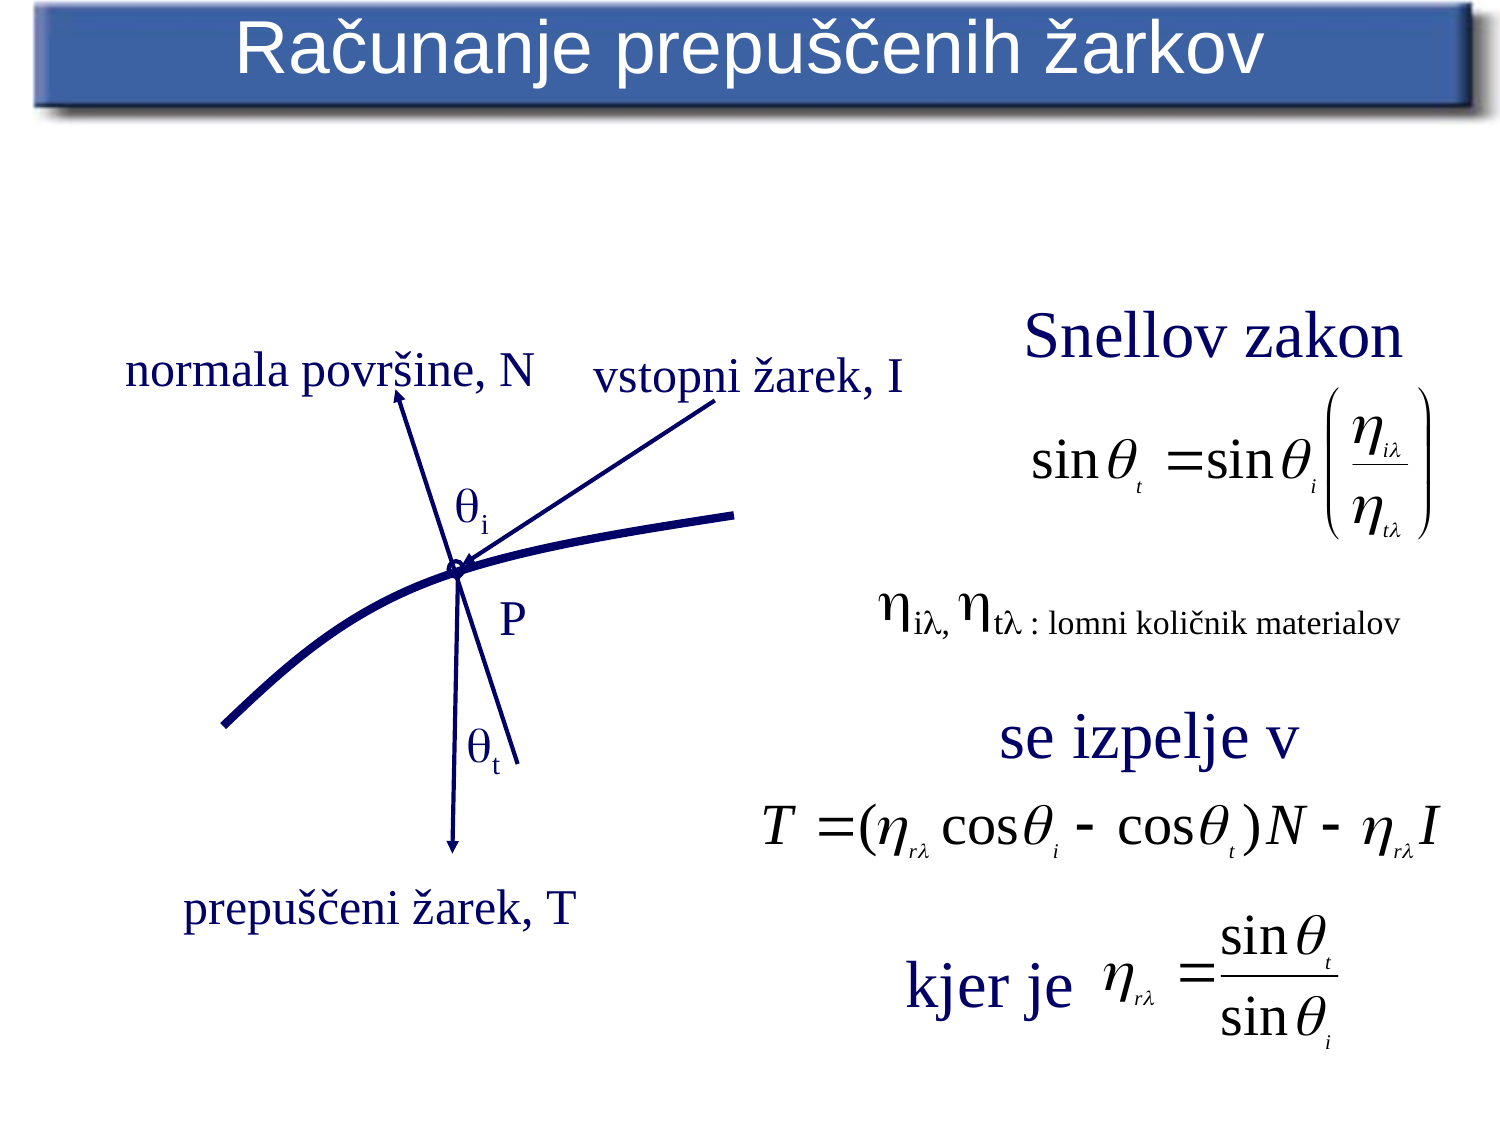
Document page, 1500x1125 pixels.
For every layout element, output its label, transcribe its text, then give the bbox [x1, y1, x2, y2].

text_box t [451, 704, 515, 789]
text_box i, t : lomni količnik materialov [863, 553, 1416, 650]
chart [1101, 905, 1344, 1056]
text_box prepuščeni žarek, T [168, 866, 592, 943]
title Računanje prepuščenih žarkov [112, 0, 1388, 97]
text_box se izpelje v [985, 684, 1316, 780]
picture [32, 0, 1500, 127]
chart [761, 794, 1449, 866]
text_box kjer je [890, 932, 1090, 1029]
text_box P [484, 578, 543, 654]
text_box Snellov zakon [1009, 282, 1420, 379]
text_box vstopni žarek, I [578, 334, 919, 410]
text_box i [440, 464, 504, 549]
text_box normala površine, N [110, 328, 551, 405]
chart [1030, 383, 1441, 546]
